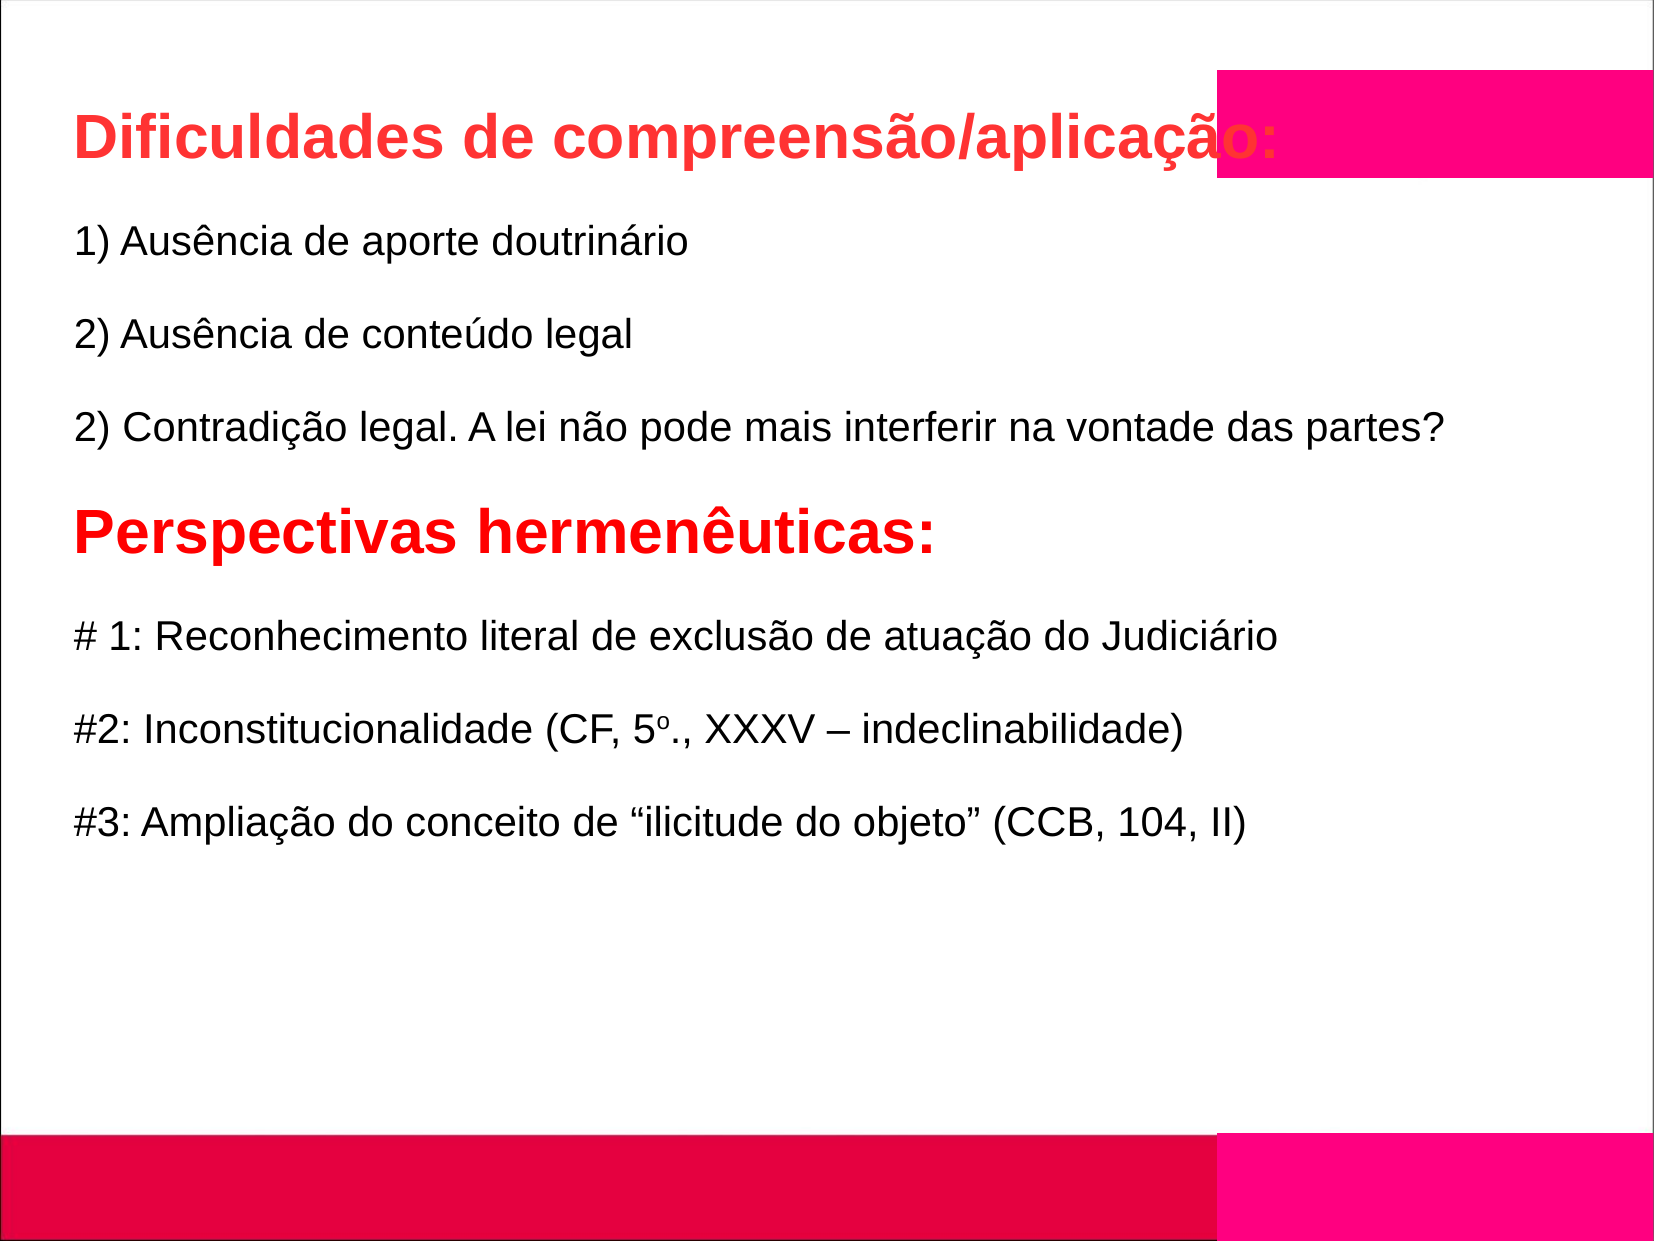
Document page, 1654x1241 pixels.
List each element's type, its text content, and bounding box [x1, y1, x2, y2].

text_box Dificuldades de compreensão/aplicação: 1) Ausência de aporte doutrinário 2) Ausência de conteúdo legal 2) Contradição legal. A lei não pode mais interferir na vontade das partes? Perspectivas hermenêuticas: # 1: Reconhecimento literal de exclusão de atuação do Judiciário #2: Inconstitucionalidade (CF, 5o., XXXV – indeclinabilidade) #3: Ampliação do conceito de “ilicitude do objeto” (CCB, 104, II) [59, 94, 1630, 957]
picture [0, 0, 1654, 1241]
